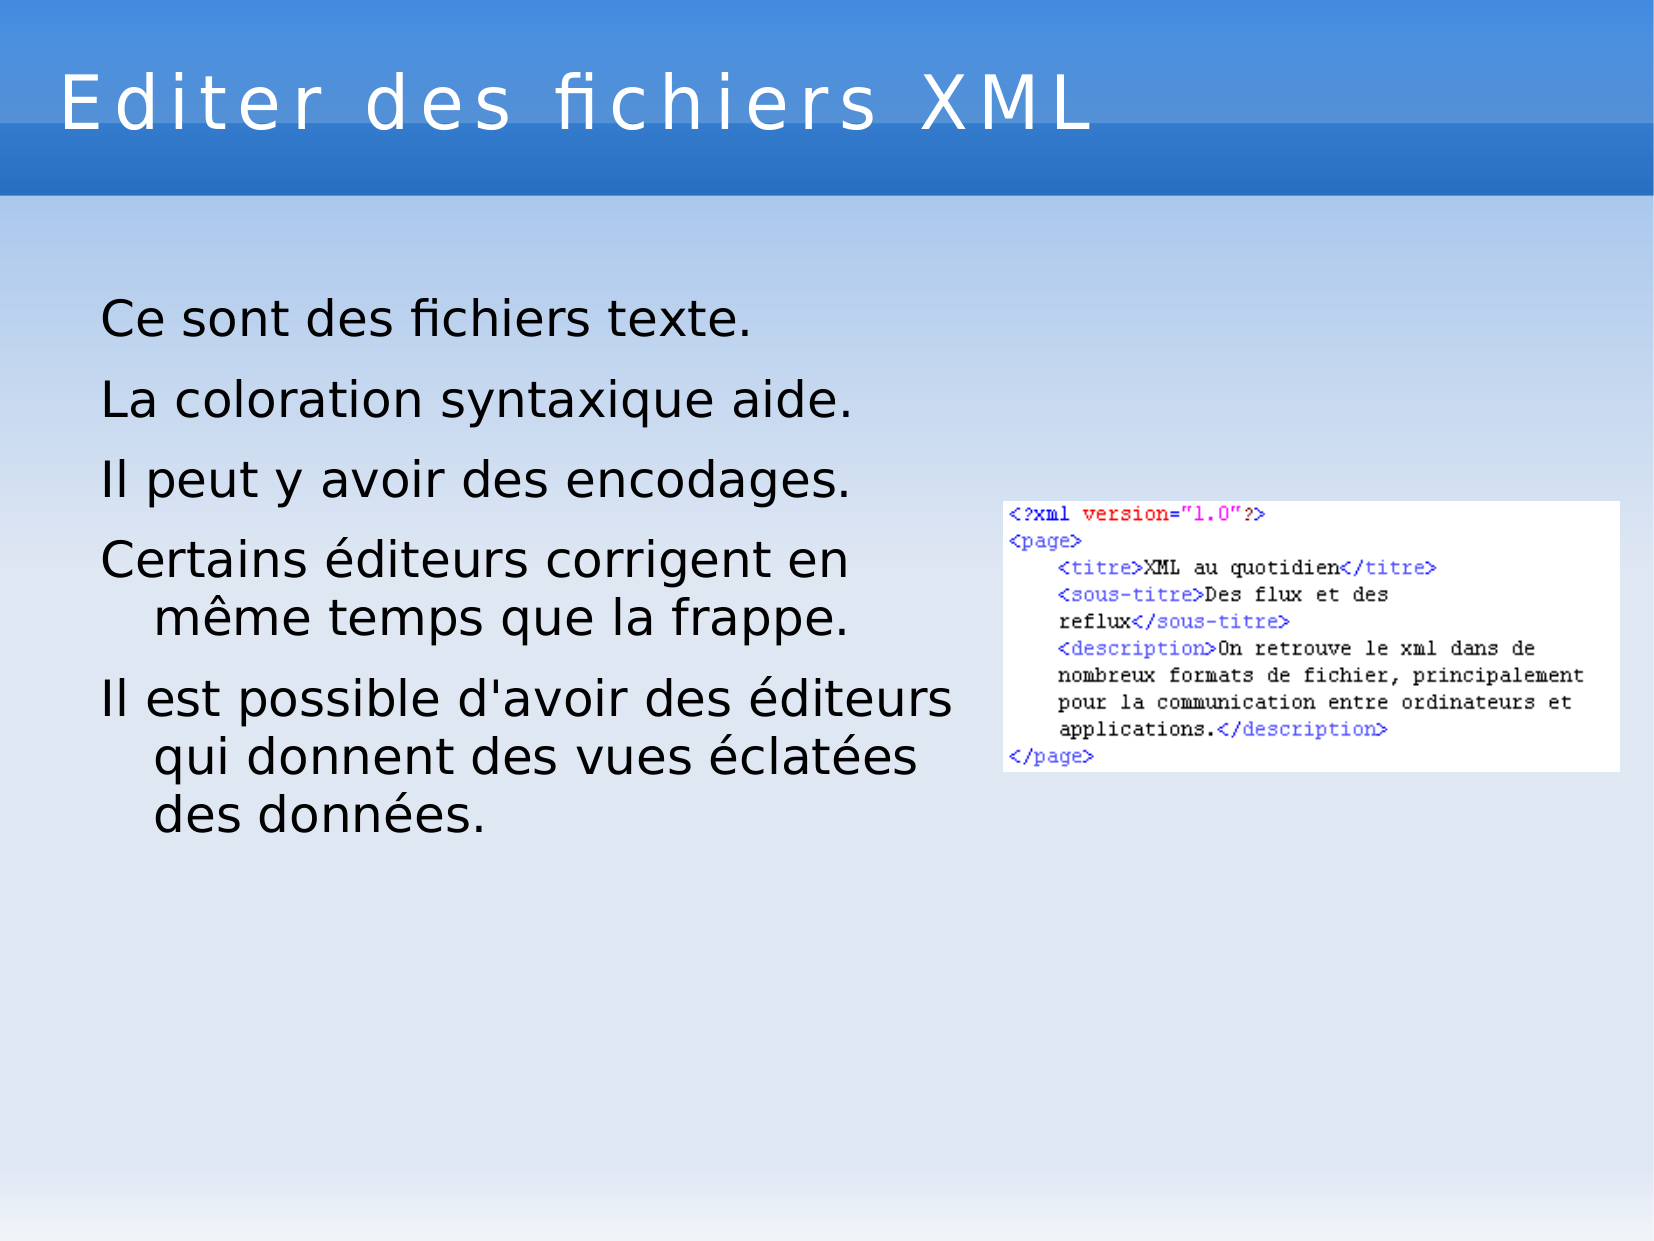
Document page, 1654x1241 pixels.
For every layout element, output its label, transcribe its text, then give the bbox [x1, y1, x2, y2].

title Editer des fichiers XML [59, 29, 1270, 178]
list Ce sont des fichiers texte. La coloration syntaxique aide. Il peut y avoir des encodages. Certains éditeurs corrigent en même temps que la frappe. Il est possible d'avoir des éditeurs qui donnent des vues éclatées des données. [82, 290, 1004, 1109]
picture [0, 0, 1654, 1241]
